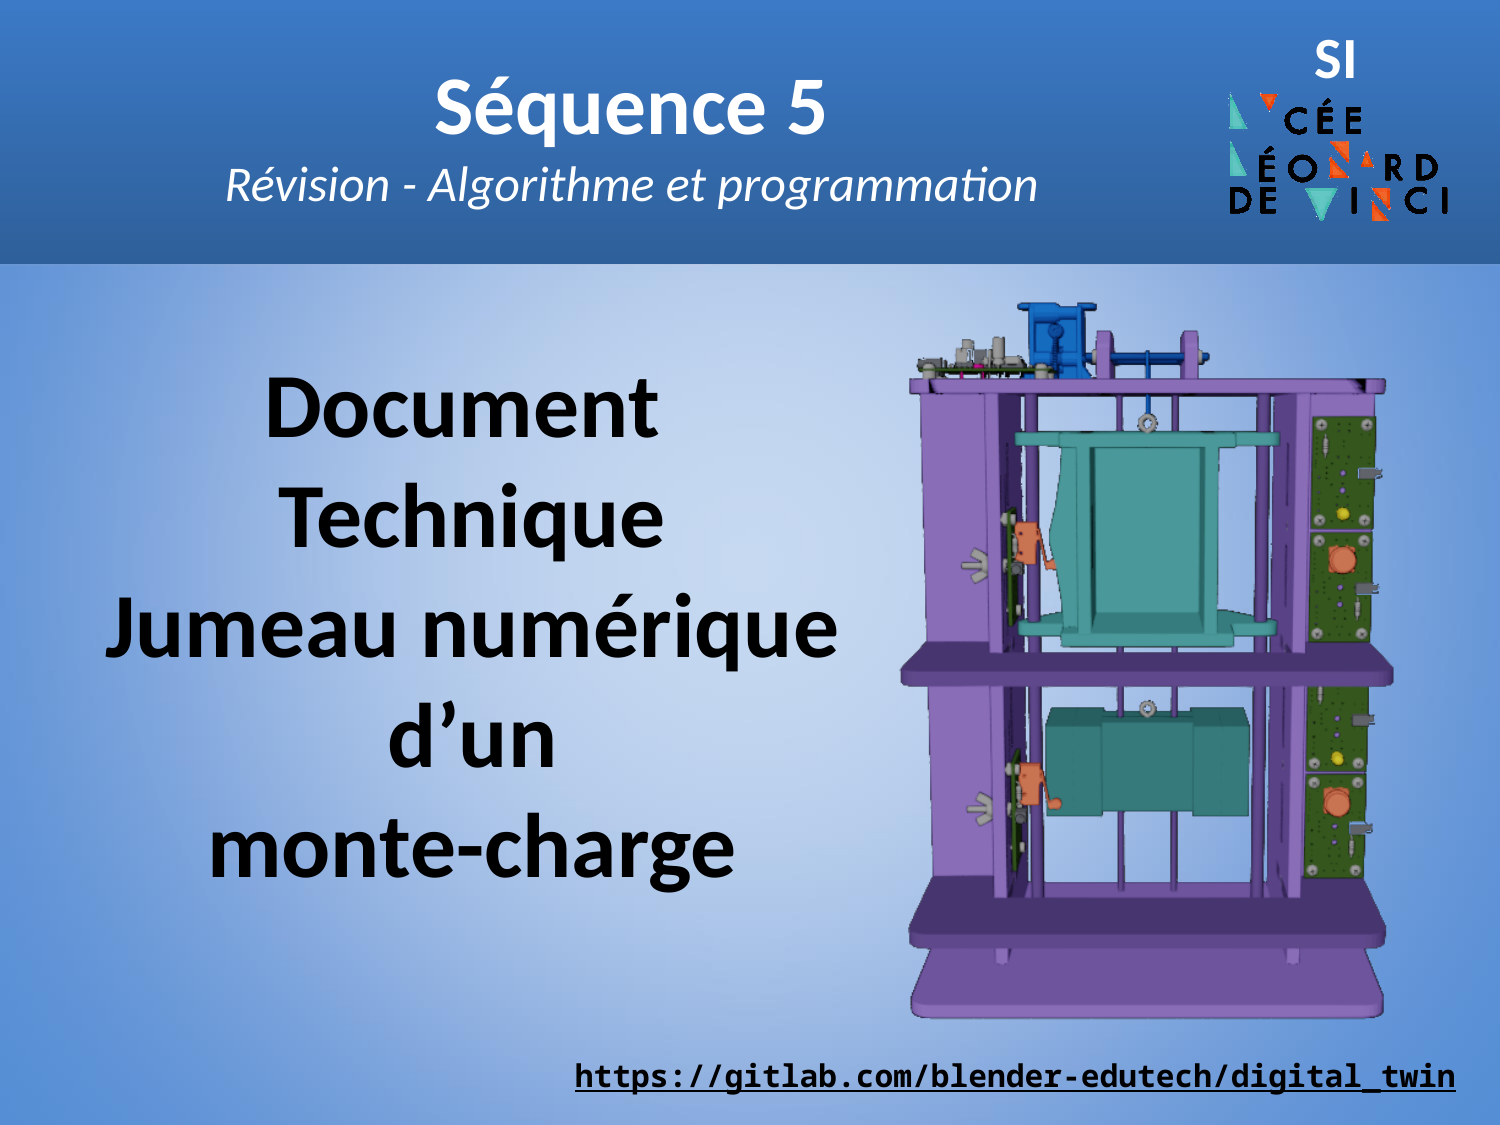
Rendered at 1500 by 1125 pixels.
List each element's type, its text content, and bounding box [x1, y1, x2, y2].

picture [1224, 87, 1450, 224]
text_box Document Technique Jumeau numérique d’un monte-charge [35, 283, 910, 579]
text_box https://gitlab.com/blender-edutech/digital_twin [554, 1052, 1477, 1099]
text_box SI [1226, 12, 1447, 87]
title Séquence 5 Révision - Algorithme et programmation [0, 0, 1500, 264]
picture [0, 264, 1500, 1125]
